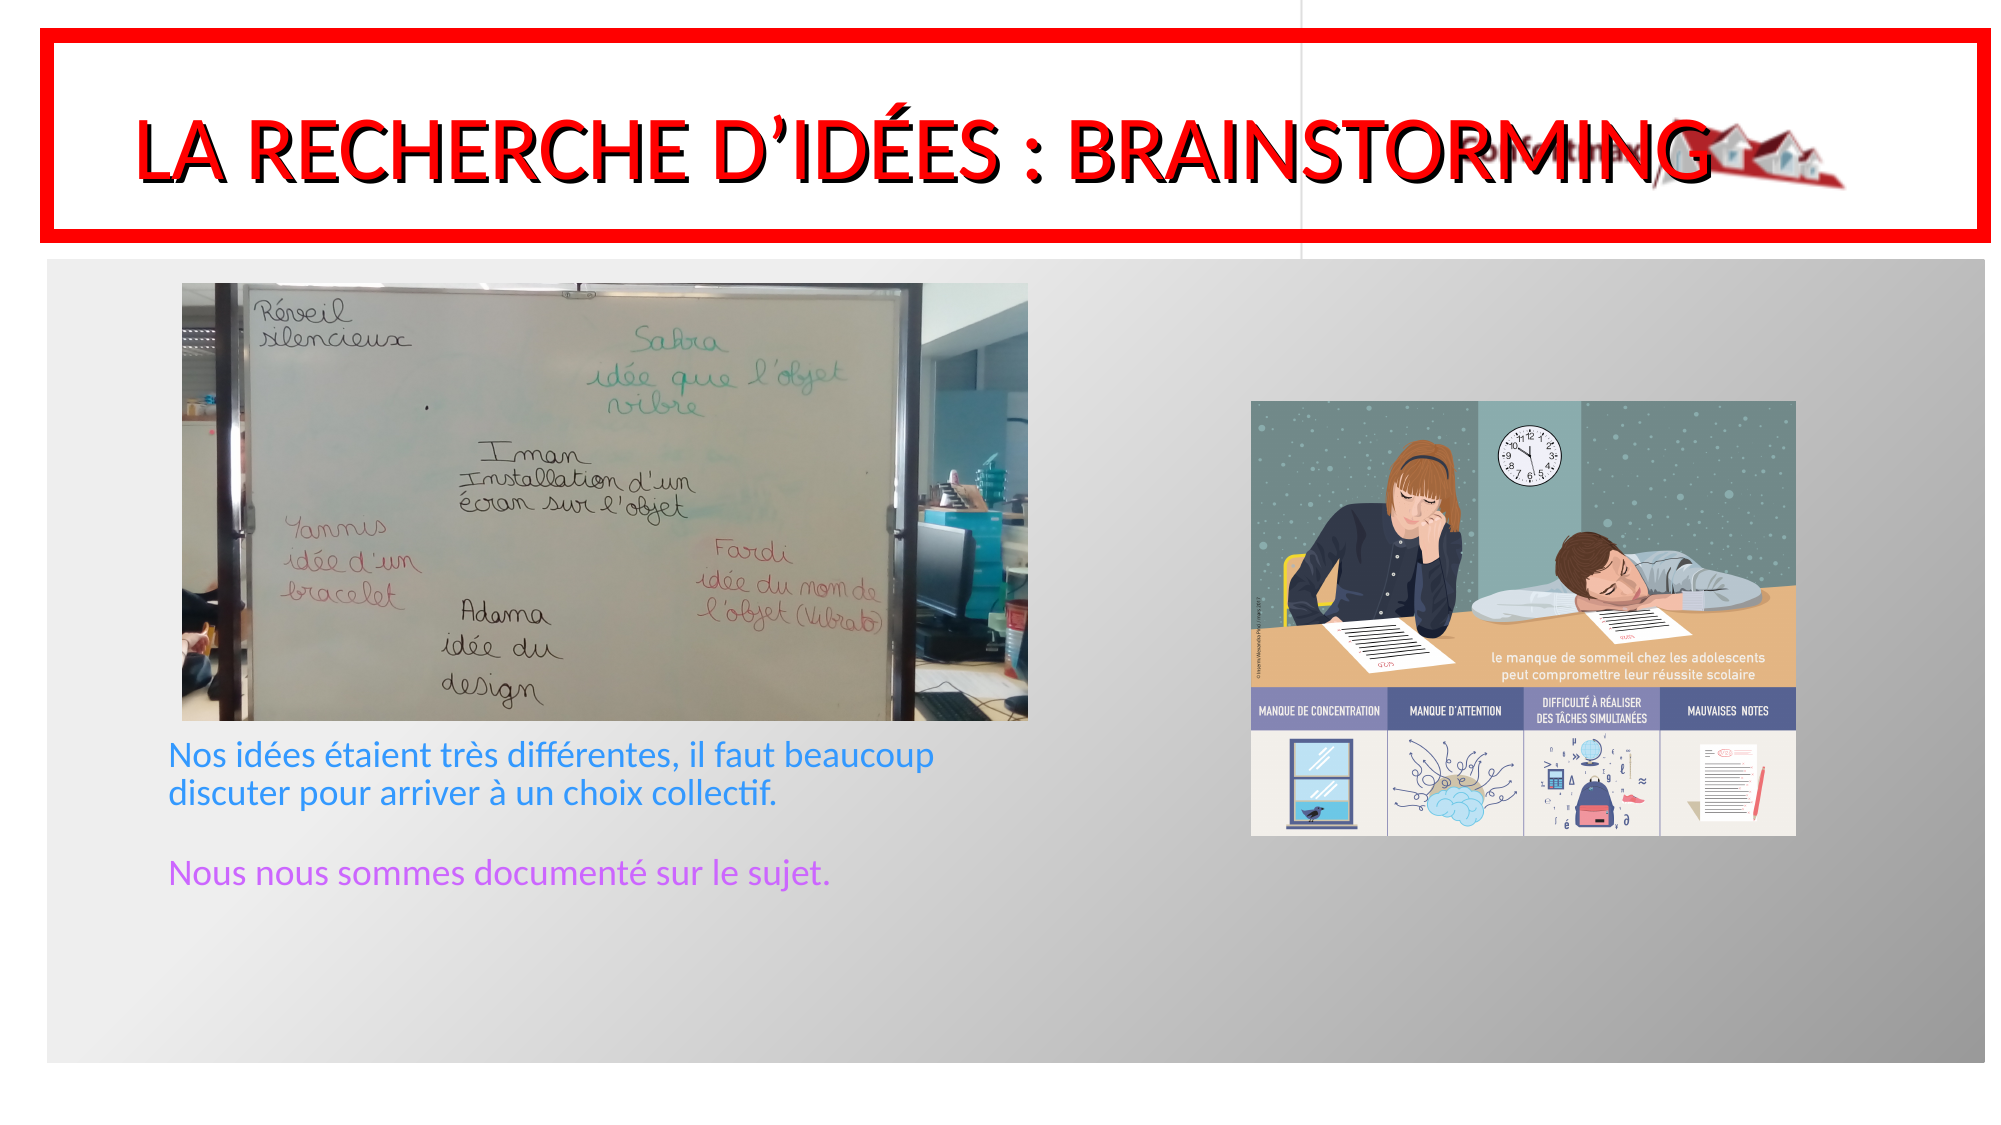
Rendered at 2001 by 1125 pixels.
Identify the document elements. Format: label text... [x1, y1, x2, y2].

picture [1299, 43, 1977, 229]
text_box LA RECHERCHE D’IDÉES : BRAINSTORMING [118, 80, 1746, 207]
picture [182, 283, 1028, 721]
picture [1251, 401, 1796, 836]
picture [1299, 0, 1997, 343]
text_box Nos idées étaient très différentes, il faut beaucoup discuter pour arriver à un choix collectif. Nous nous sommes documenté sur le sujet. [153, 732, 1028, 927]
